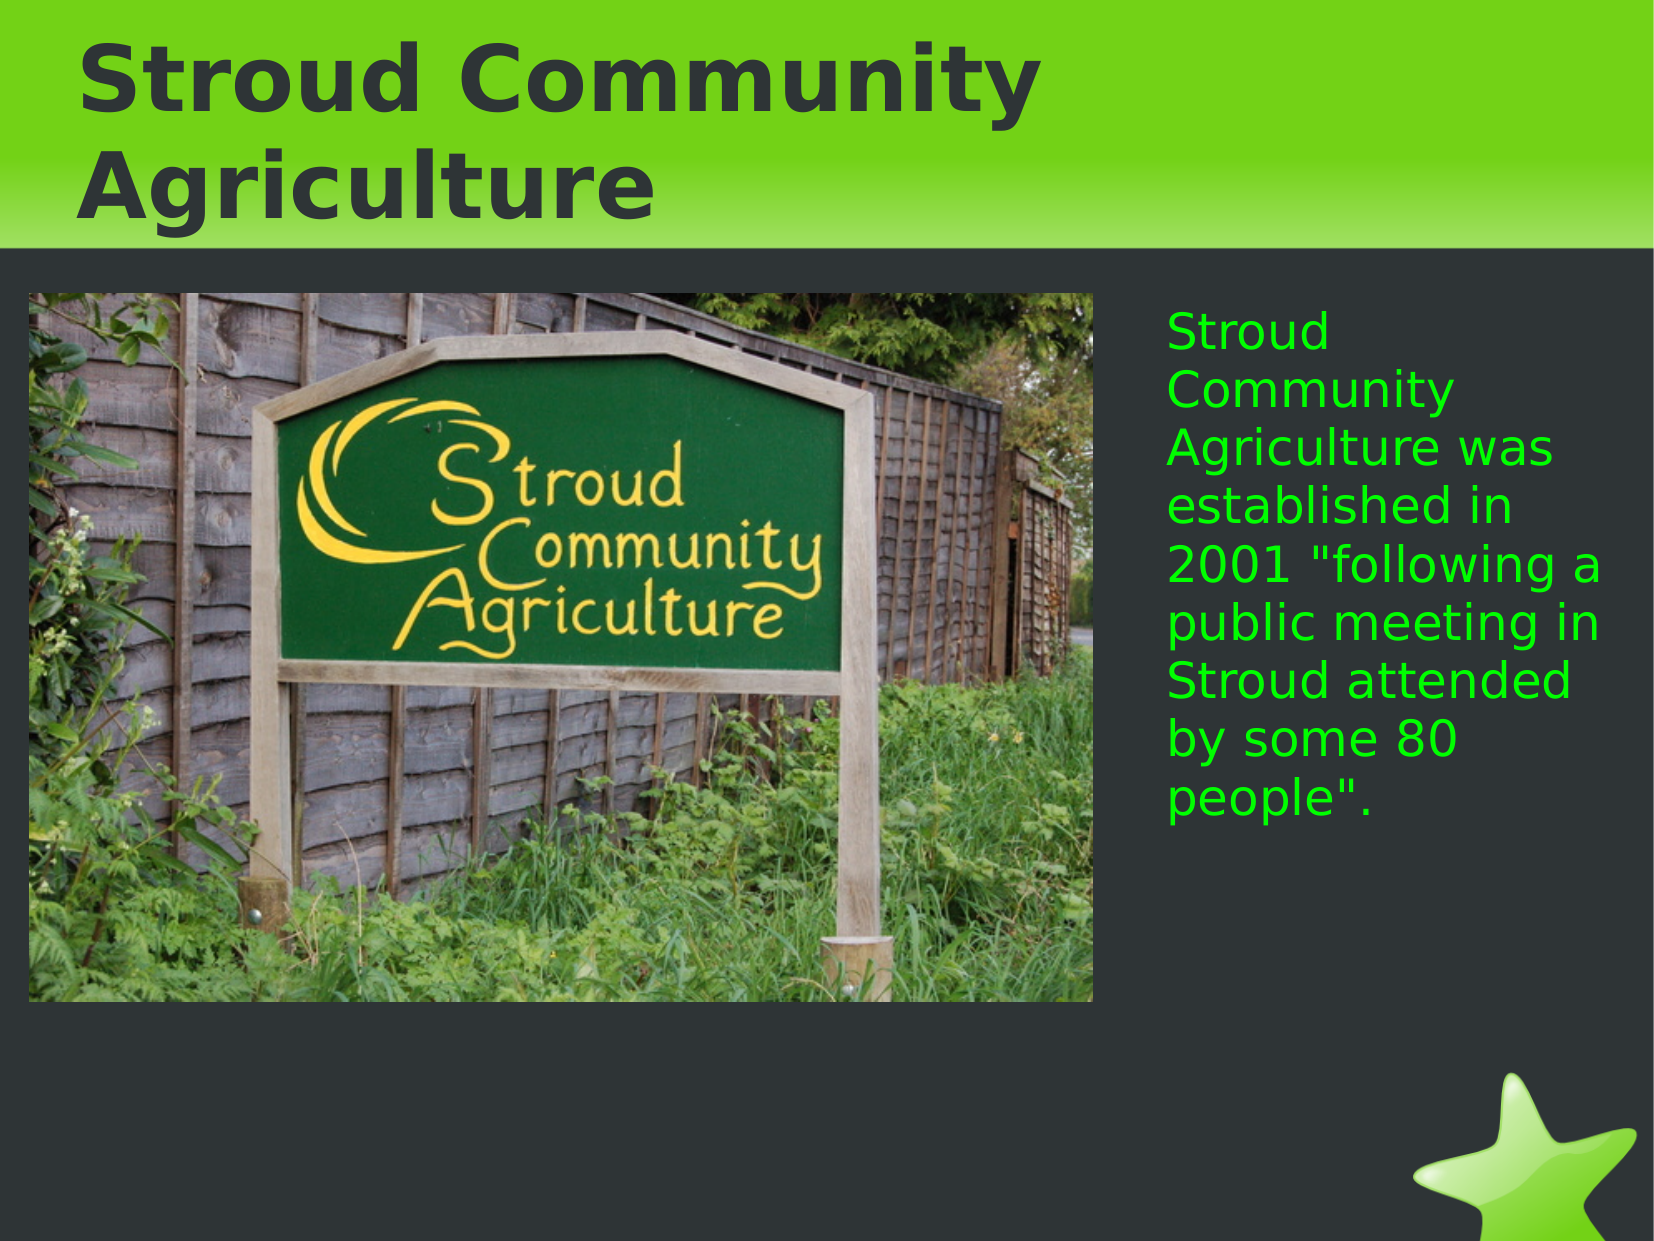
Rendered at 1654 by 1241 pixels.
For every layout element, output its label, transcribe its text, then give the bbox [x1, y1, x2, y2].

title Stroud Community Agriculture [76, 25, 1565, 240]
text_box Stroud Community Agriculture was established in 2001 "following a public meeting in Stroud attended by some 80 people". [1151, 295, 1625, 1063]
picture [0, 0, 1654, 1241]
